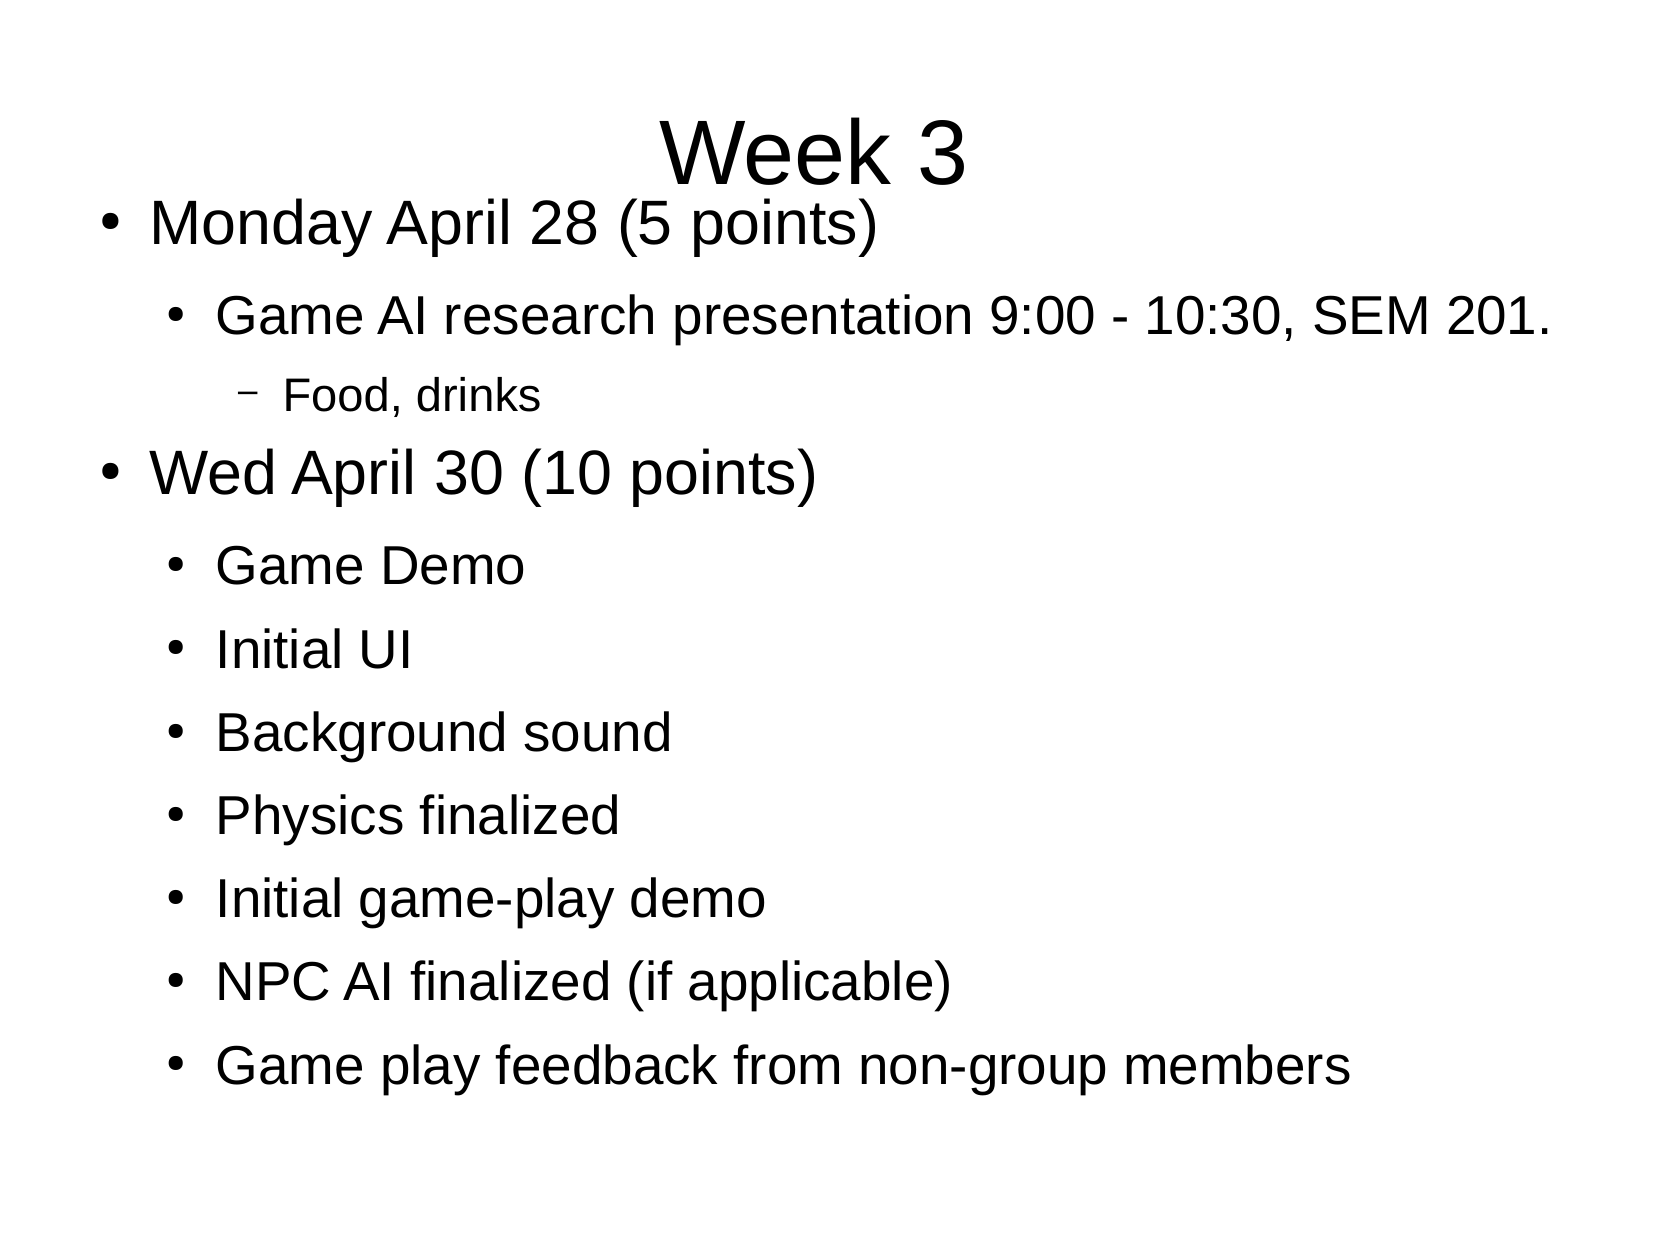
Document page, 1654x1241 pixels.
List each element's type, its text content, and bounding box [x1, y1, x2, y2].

list Monday April 28 (5 points) Game AI research presentation 9:00 - 10:30, SEM 201. Food, drinks Wed April 30 (10 points) Game Demo Initial UI Background sound Physics finalized Initial game-play demo NPC AI finalized (if applicable) Game play feedback from non-group members [82, 187, 1571, 1109]
title Week 3 [82, 56, 1571, 187]
